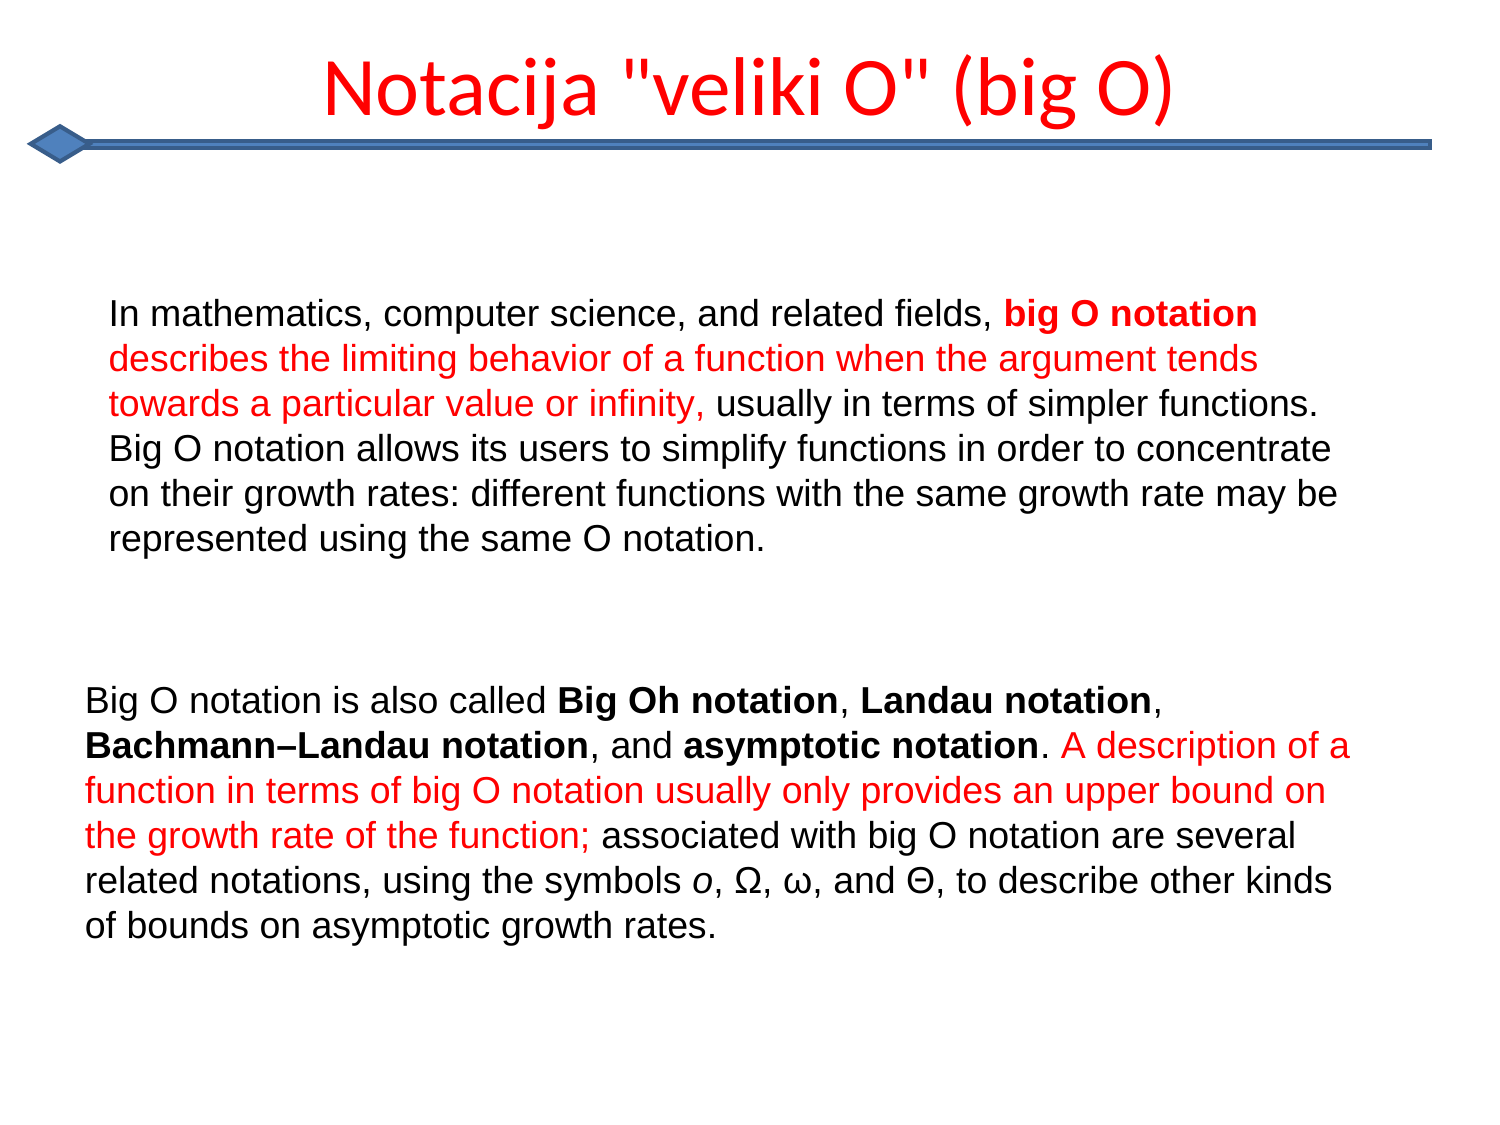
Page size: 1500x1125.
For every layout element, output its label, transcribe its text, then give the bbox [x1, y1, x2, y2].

title Notacija "veliki O" (big O) [75, 23, 1426, 141]
text_box Big O notation is also called Big Oh notation, Landau notation, Bachmann–Landau notation, and asymptotic notation. A description of a function in terms of big O notation usually only provides an upper bound on the growth rate of the function; associated with big O notation are several related notations, using the symbols o, Ω, ω, and Θ, to describe other kinds of bounds on asymptotic growth rates. [70, 667, 1372, 954]
text_box In mathematics, computer science, and related fields, big O notation describes the limiting behavior of a function when the argument tends towards a particular value or infinity, usually in terms of simpler functions. Big O notation allows its users to simplify functions in order to concentrate on their growth rates: different functions with the same growth rate may be represented using the same O notation. [93, 281, 1360, 567]
